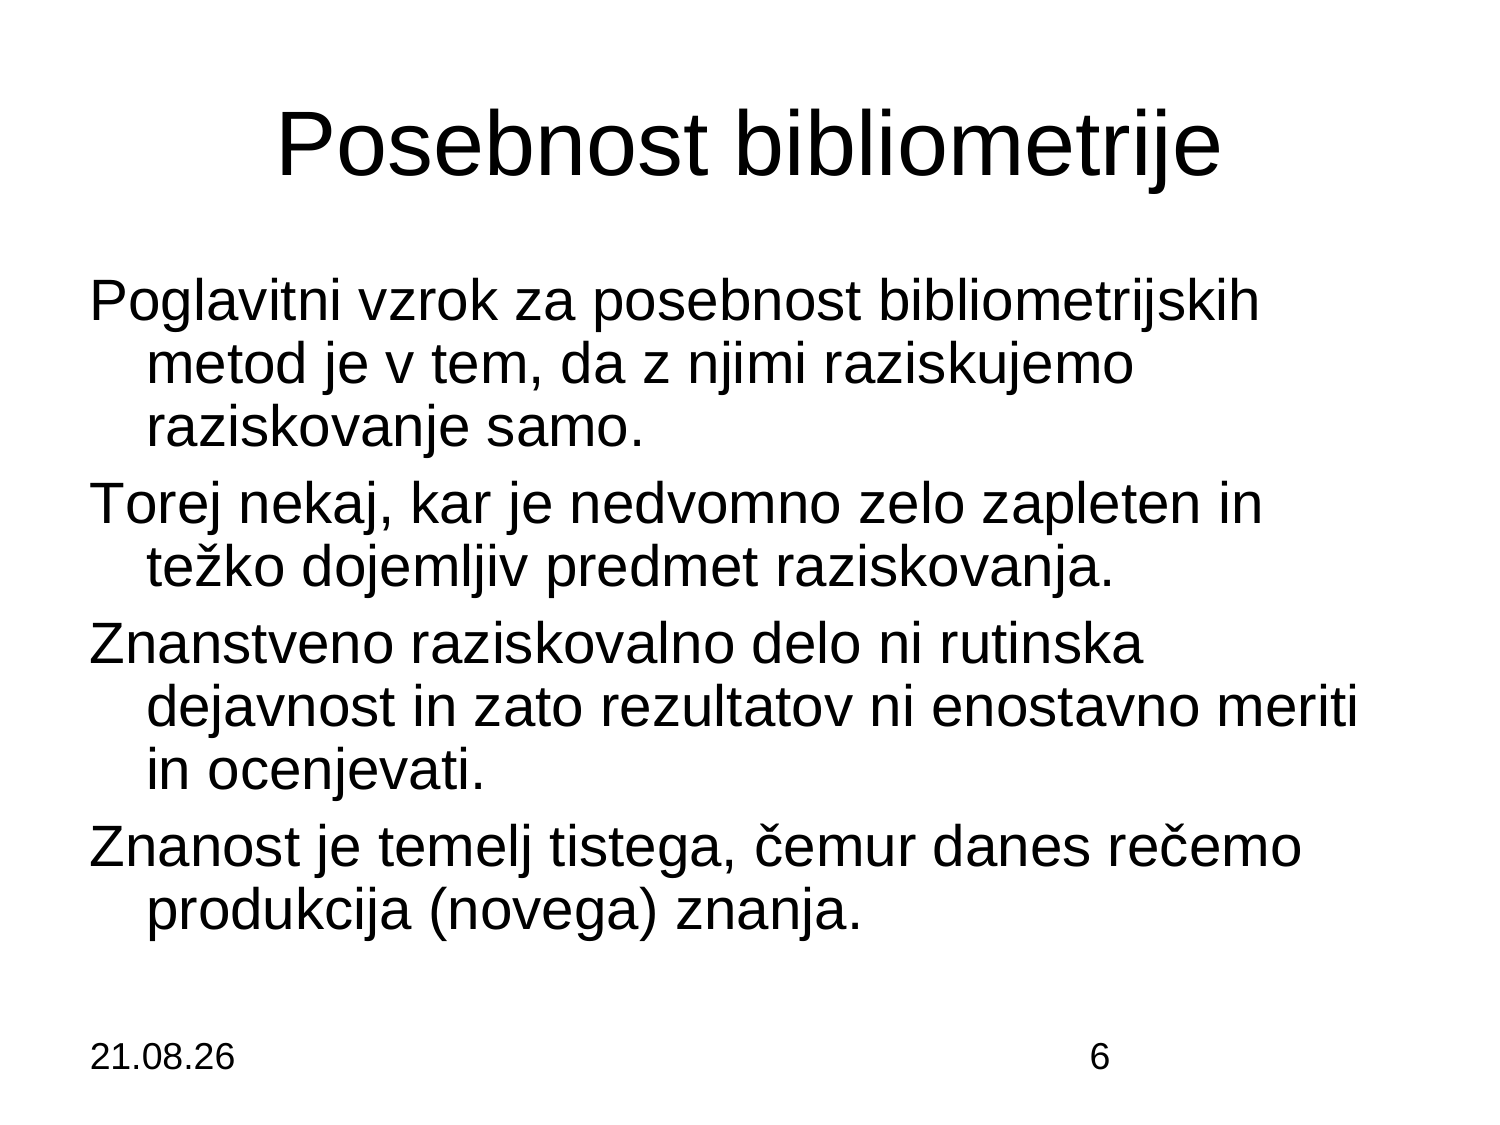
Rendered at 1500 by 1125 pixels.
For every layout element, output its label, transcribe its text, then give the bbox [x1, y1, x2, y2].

title Posebnost bibliometrije [75, 45, 1426, 233]
list Poglavitni vzrok za posebnost bibliometrijskih metod je v tem, da z njimi raziskujemo raziskovanje samo. Torej nekaj, kar je nedvomno zelo zapleten in težko dojemljiv predmet raziskovanja. Znanstveno raziskovalno delo ni rutinska dejavnost in zato rezultatov ni enostavno meriti in ocenjevati. Znanost je temelj tistega, čemur danes rečemo produkcija (novega) znanja. [75, 262, 1426, 1006]
